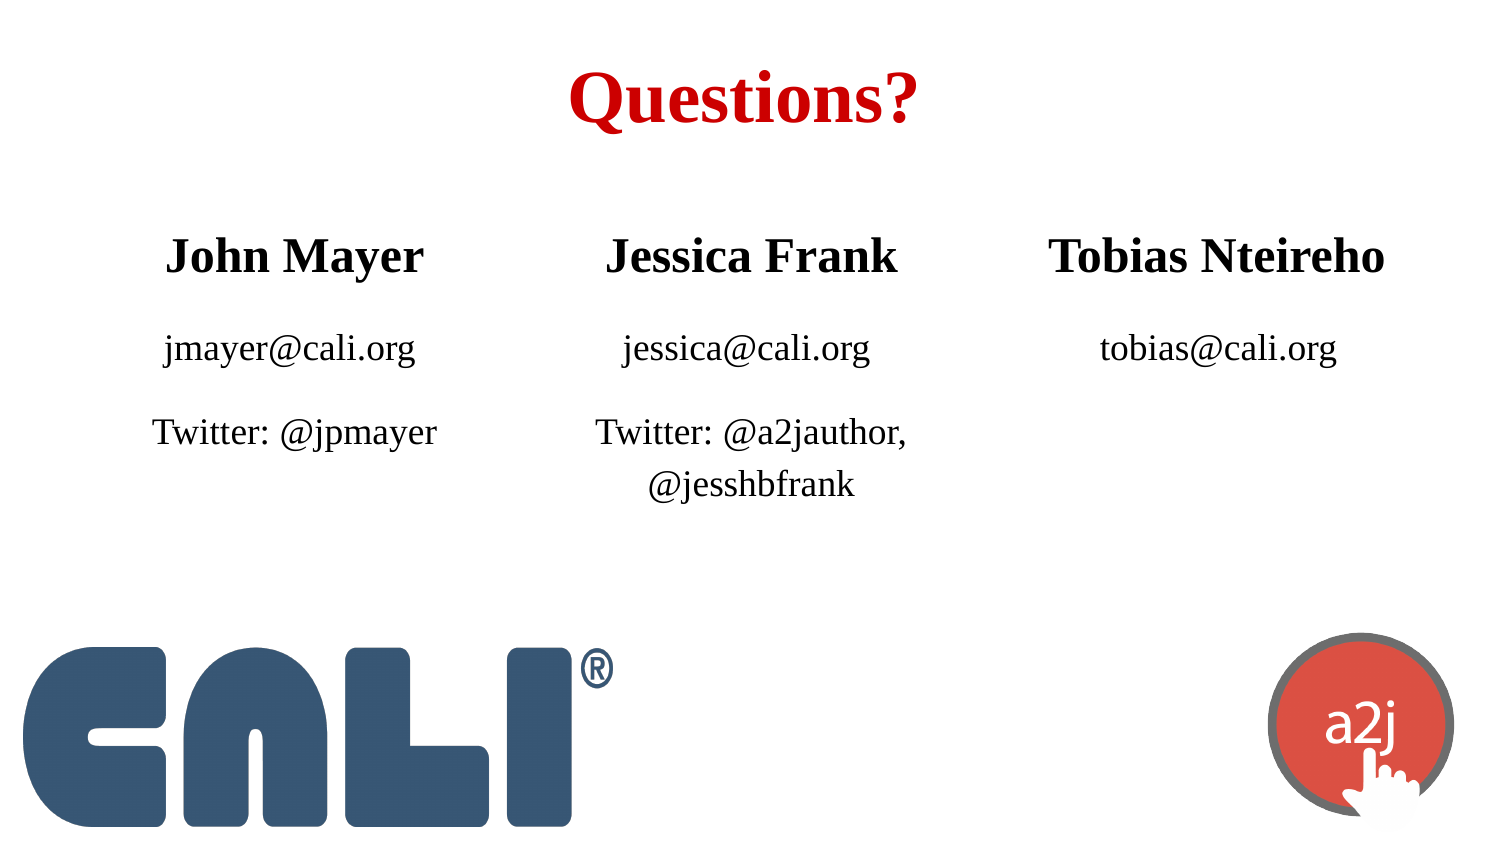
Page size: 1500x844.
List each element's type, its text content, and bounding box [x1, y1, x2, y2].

list John Mayer jmayer@cali.org Twitter: @jpmayer [74, 198, 515, 759]
list Tobias Nteireho tobias@cali.org [1003, 198, 1444, 759]
picture [23, 647, 613, 827]
list Jessica Frank jessica@cali.org Twitter: @a2jauthor, @jesshbfrank [531, 198, 972, 759]
title Questions? [45, 32, 1444, 127]
picture [1263, 629, 1458, 844]
